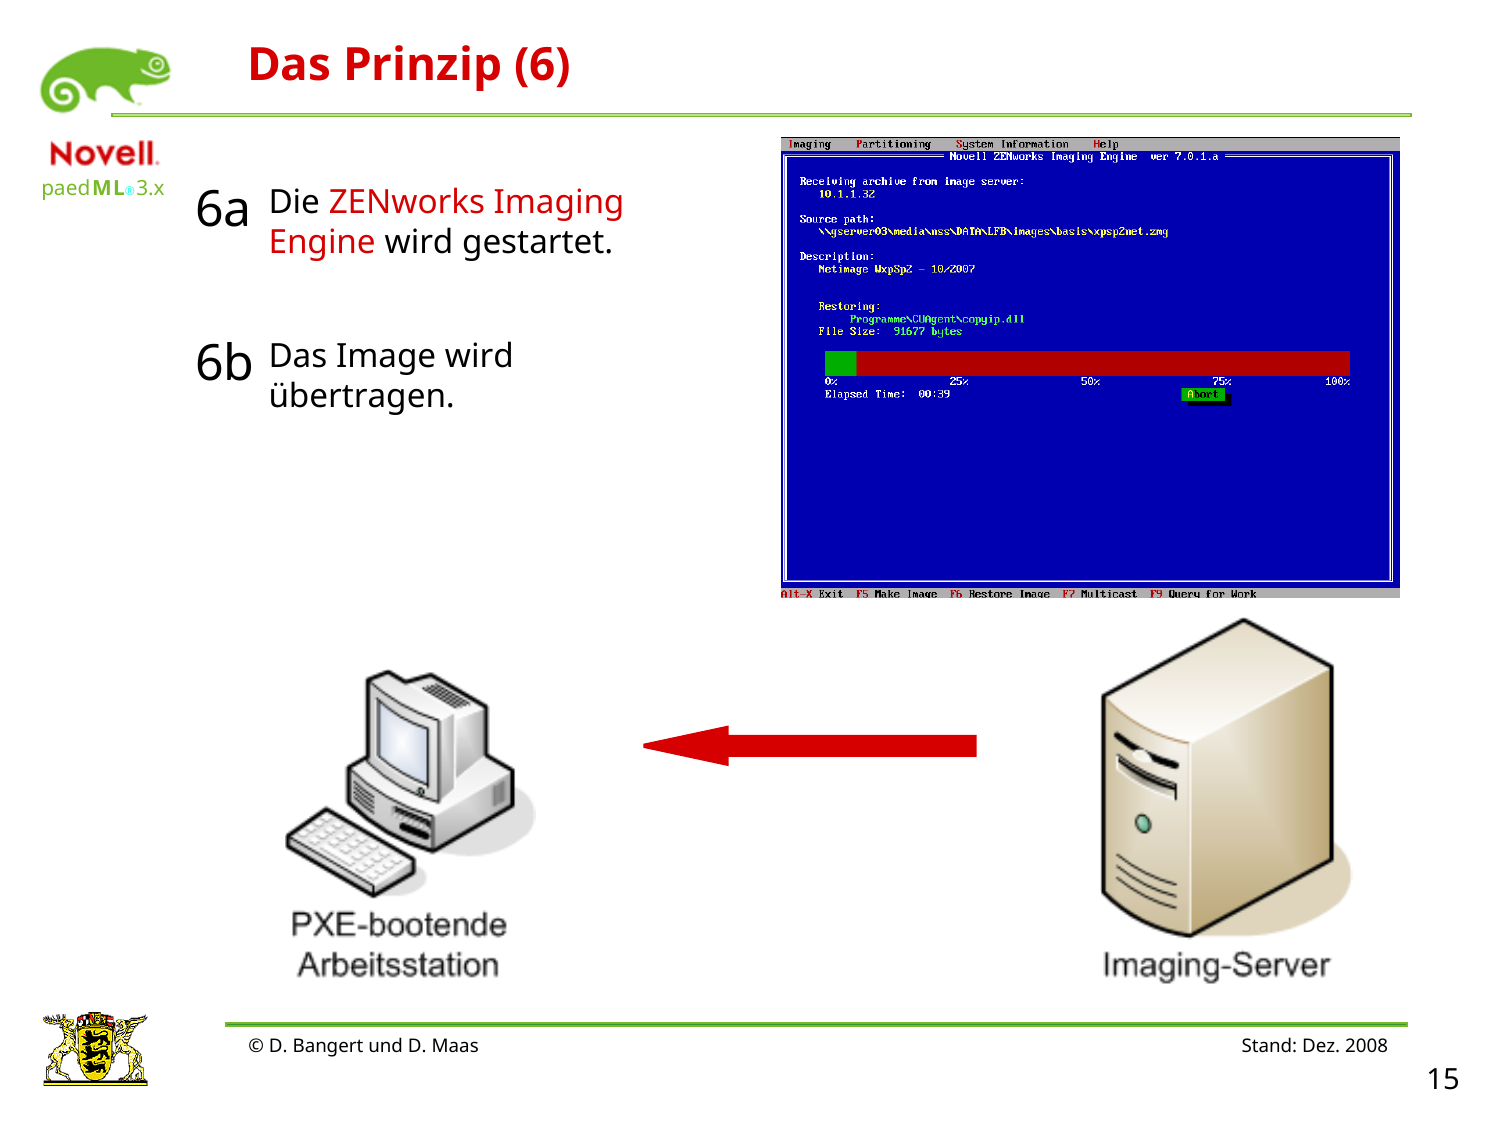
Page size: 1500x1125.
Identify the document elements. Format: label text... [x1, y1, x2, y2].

picture [41, 1011, 148, 1088]
text_box 6a [180, 169, 280, 245]
picture [285, 669, 536, 988]
picture [26, 30, 184, 188]
text_box Die ZENworks Imaging Engine wird gestartet. [253, 172, 715, 268]
picture [781, 137, 1400, 598]
text_box 6b [180, 322, 280, 399]
text_box Das Image wird übertragen. [253, 326, 715, 422]
text_box [643, 728, 975, 764]
title Das Prinzip (6)‏ [232, 12, 1388, 113]
picture [1100, 617, 1353, 988]
